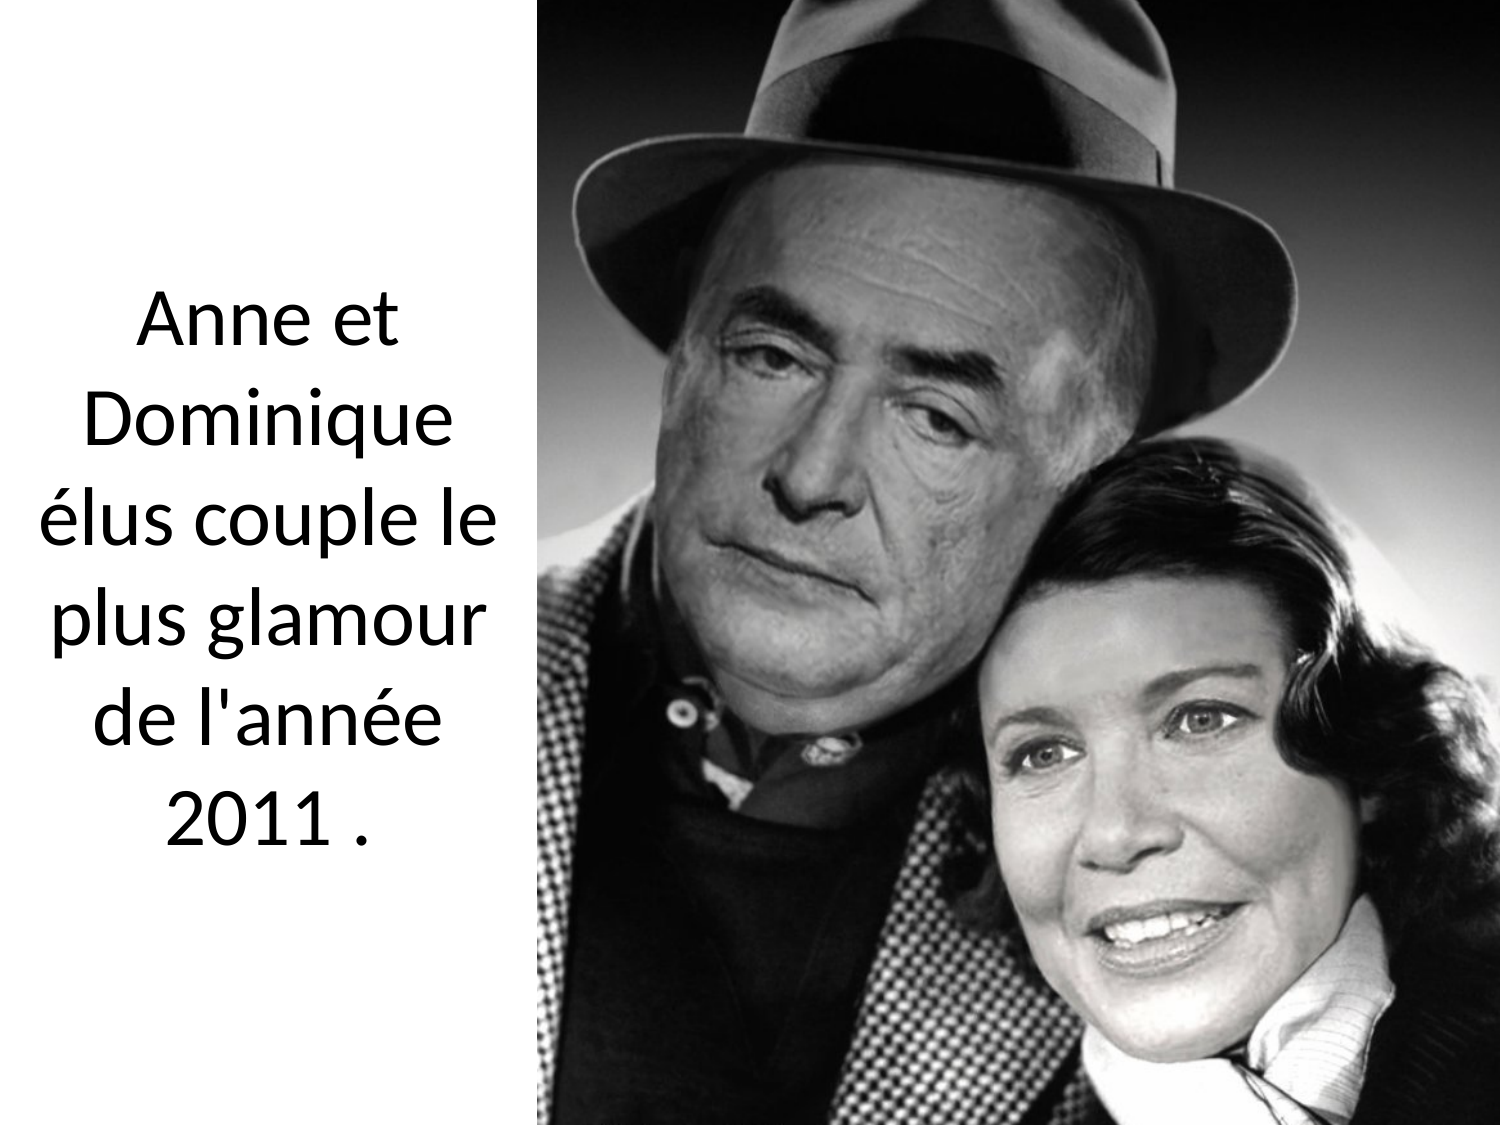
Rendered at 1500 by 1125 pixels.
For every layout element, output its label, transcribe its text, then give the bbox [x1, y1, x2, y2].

picture [537, 0, 1500, 1125]
title Anne et Dominique élus couple le plus glamour de l'année 2011 . [0, 0, 537, 1125]
